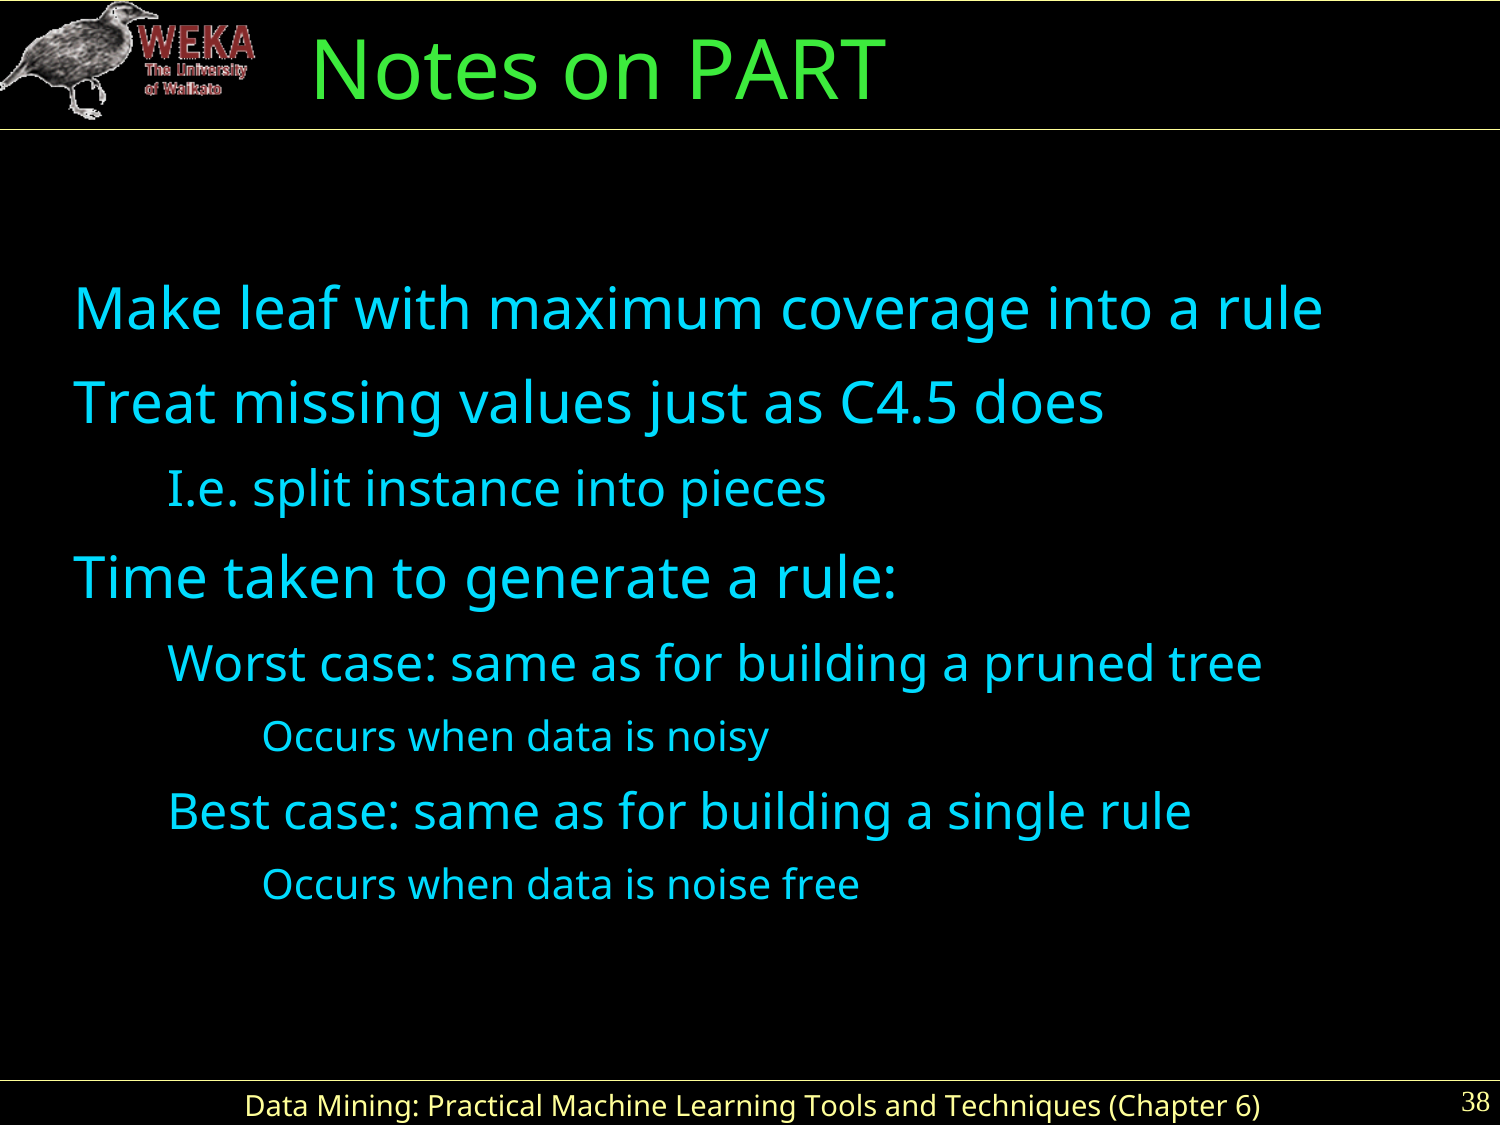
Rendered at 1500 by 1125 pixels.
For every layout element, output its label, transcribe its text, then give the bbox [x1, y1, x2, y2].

picture [0, 1, 266, 129]
title Notes on PART [295, 0, 1500, 148]
list Make leaf with maximum coverage into a rule Treat missing values just as C4.5 does I.e. split instance into pieces Time taken to generate a rule: Worst case: same as for building a pruned tree Occurs when data is noisy Best case: same as for building a single rule Occurs when data is noise free [59, 260, 1447, 936]
